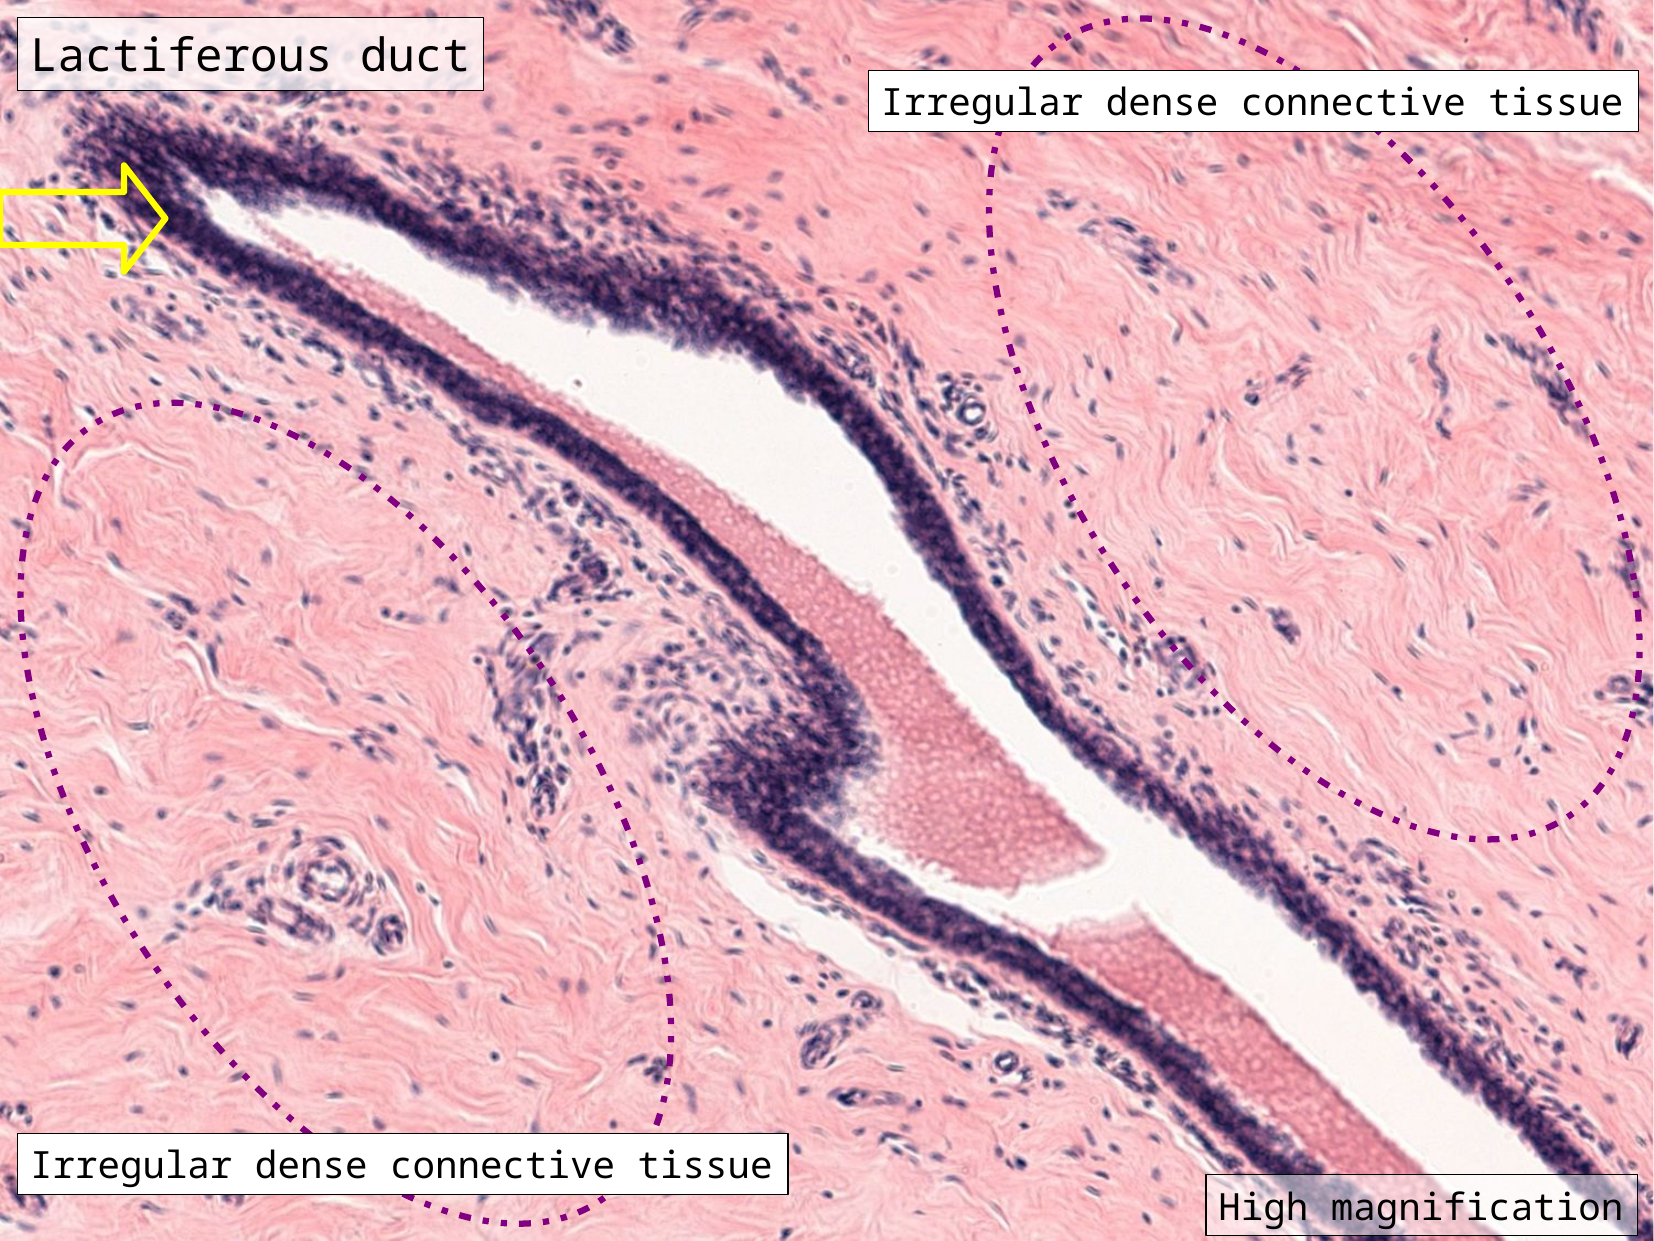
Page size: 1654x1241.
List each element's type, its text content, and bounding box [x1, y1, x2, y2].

picture [0, 0, 1654, 1241]
text_box Irregular dense connective tissue [17, 1133, 789, 1182]
picture [4, 177, 161, 260]
text_box Lactiferous duct [17, 17, 484, 74]
text_box Irregular dense connective tissue [868, 70, 1639, 119]
text_box High magnification [1206, 1174, 1638, 1223]
